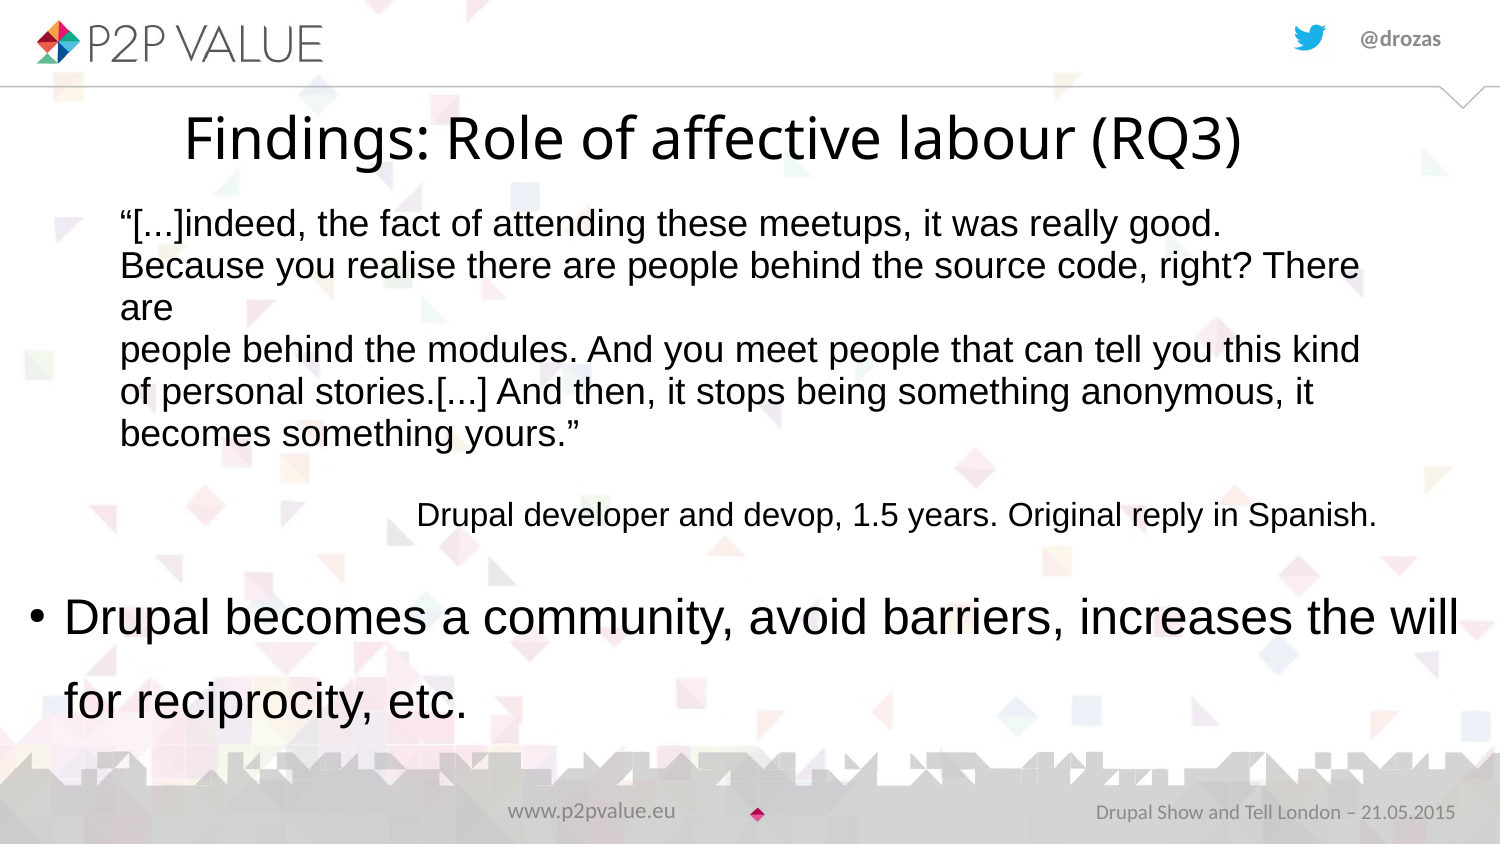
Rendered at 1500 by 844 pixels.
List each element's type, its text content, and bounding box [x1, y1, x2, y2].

text_box @drozas [1333, 15, 1455, 60]
text_box “[...]indeed, the fact of attending these meetups, it was really good. Because you realise there are people behind the source code, right? There are people behind the modules. And you meet people that can tell you this kind of personal stories.[...] And then, it stops being something anonymous, it becomes something yours.” Drupal developer and devop, 1.5 years. Original reply in Spanish. [105, 195, 1394, 504]
picture [0, 0, 1500, 844]
title Findings: Role of affective labour (RQ3) [60, 92, 1366, 181]
text_box Drupal becomes a community, avoid barriers, increases the will for reciprocity, etc. [15, 555, 1496, 844]
